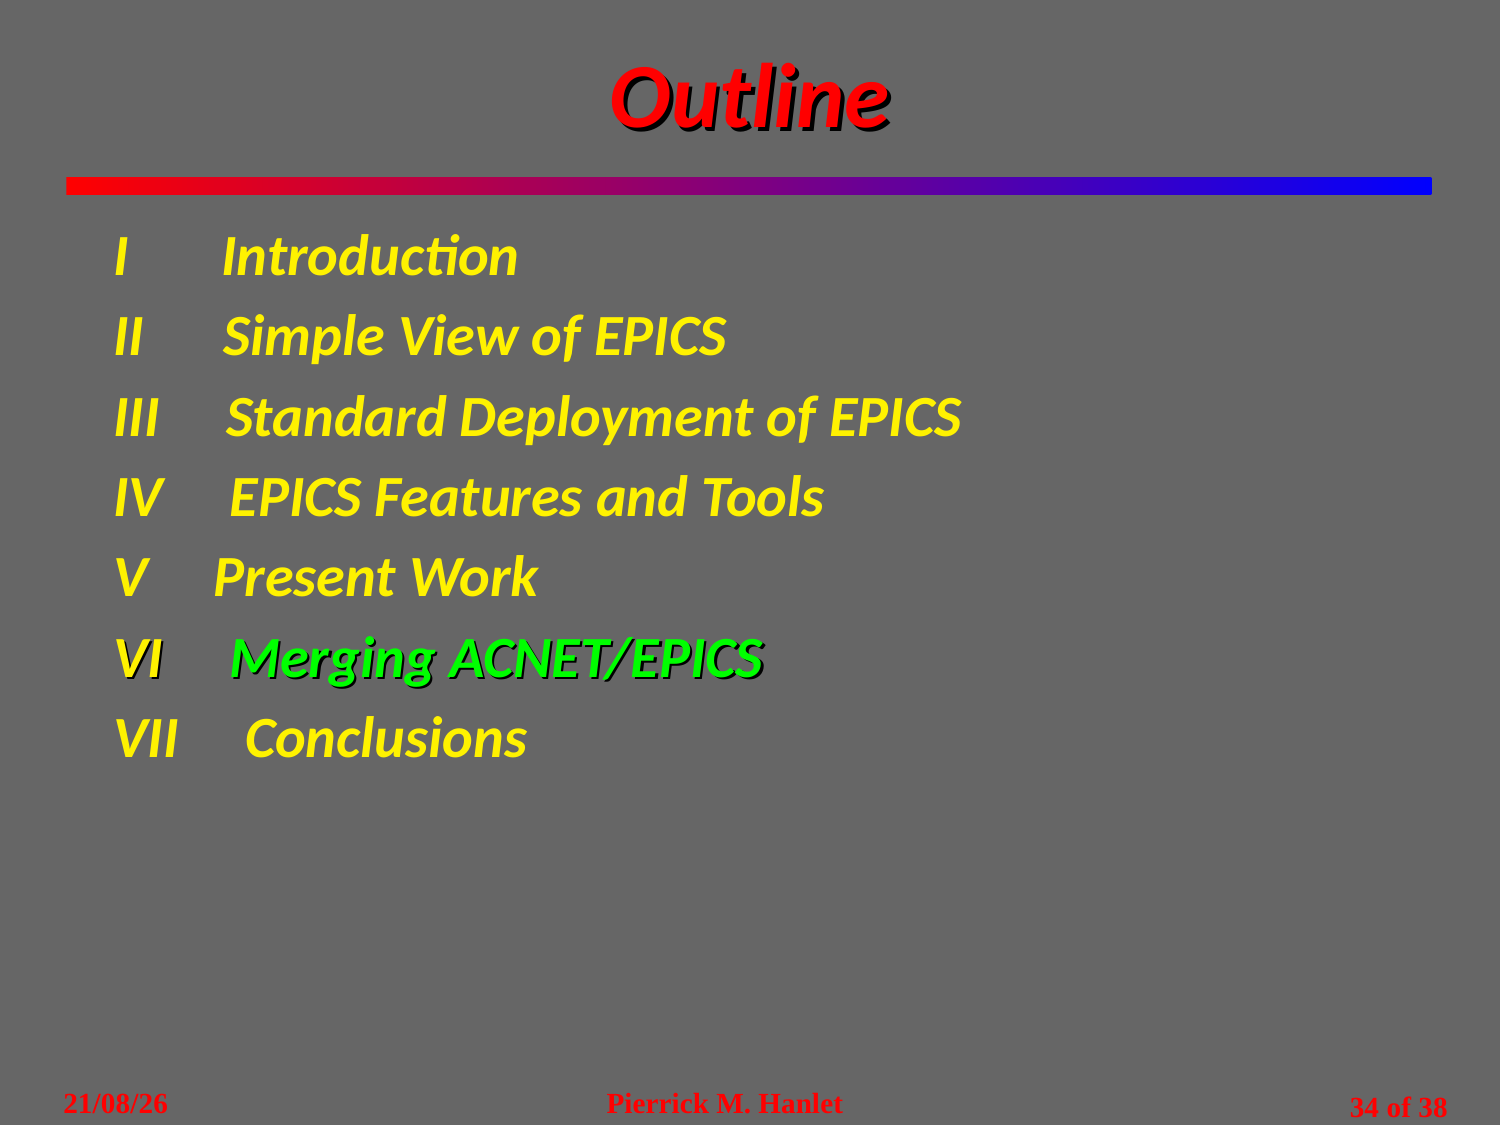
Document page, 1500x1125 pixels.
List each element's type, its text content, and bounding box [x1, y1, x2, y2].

list Introduction Simple View of EPICS Standard Deployment of EPICS EPICS Features and Tools Present Work Merging ACNET/EPICS Conclusions [68, 209, 1442, 1044]
title Outline [15, 16, 1486, 172]
